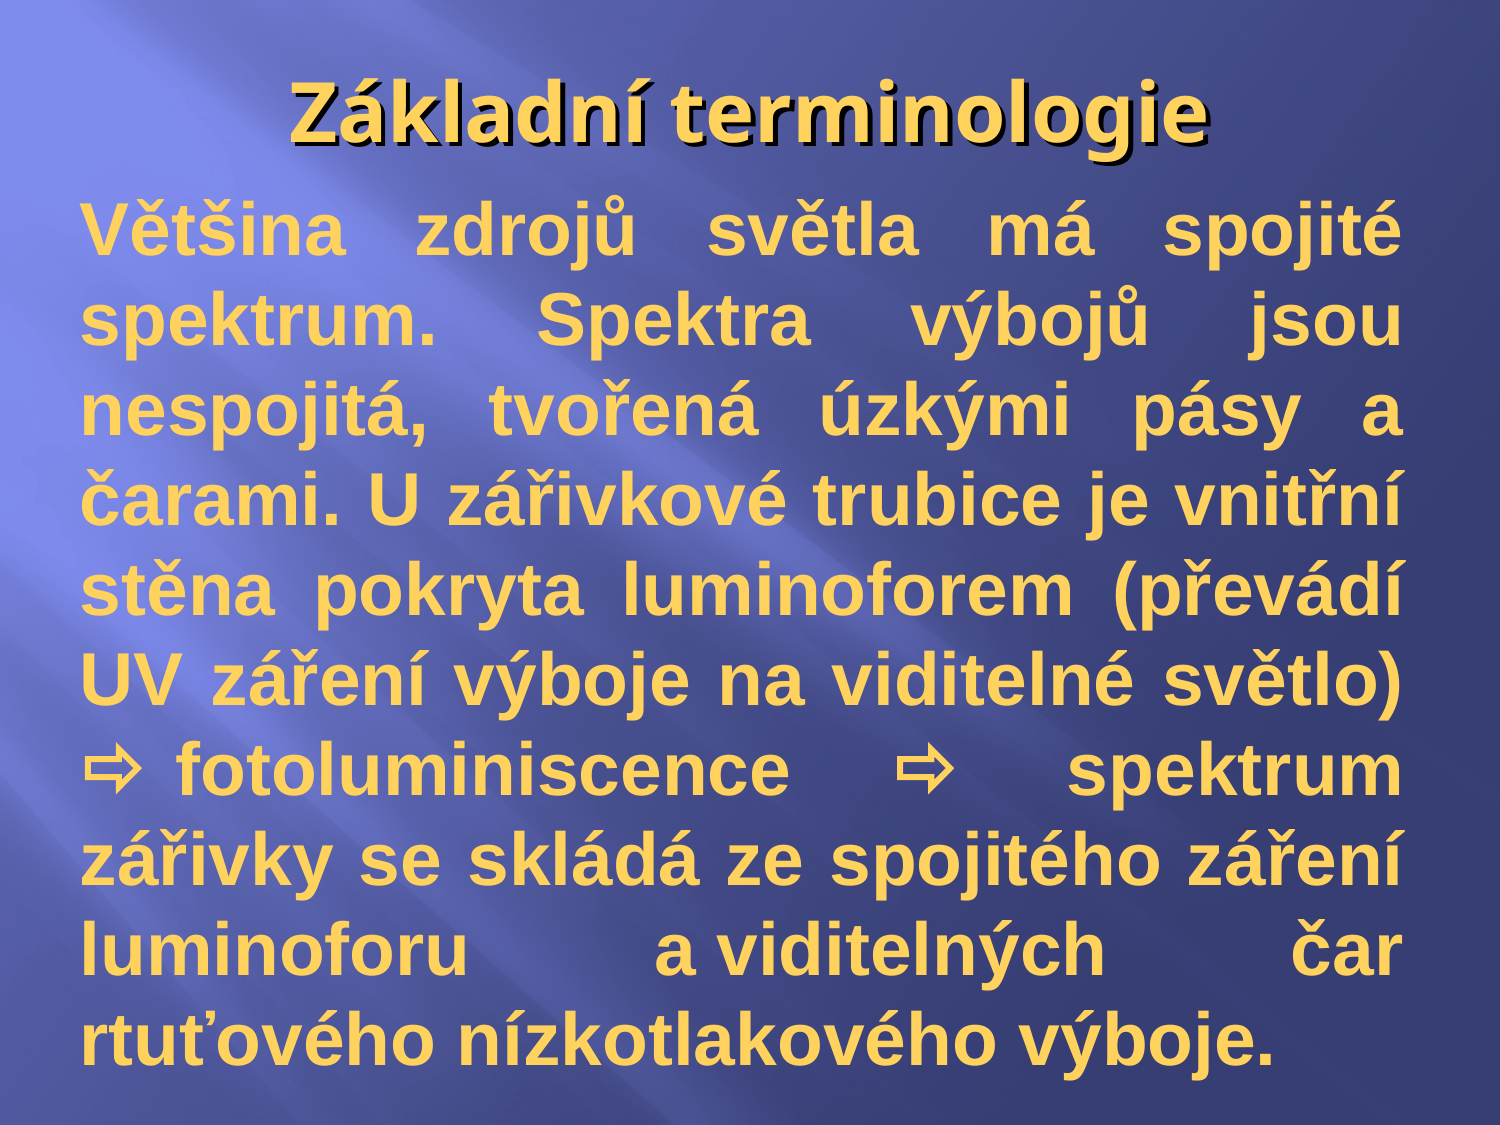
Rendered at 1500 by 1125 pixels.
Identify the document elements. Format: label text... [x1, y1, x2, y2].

text_box Většina zdrojů světla má spojité spektrum. Spektra výbojů jsou nespojitá, tvořená úzkými pásy a čarami. U zářivkové trubice je vnitřní stěna pokryta luminoforem (převádí UV záření výboje na viditelné světlo)  fotoluminiscence  spektrum zářivky se skládá ze spojitého záření luminoforu a viditelných čar rtuťového nízkotlakového výboje. [64, 172, 1436, 1071]
title Základní terminologie [75, 45, 1426, 172]
